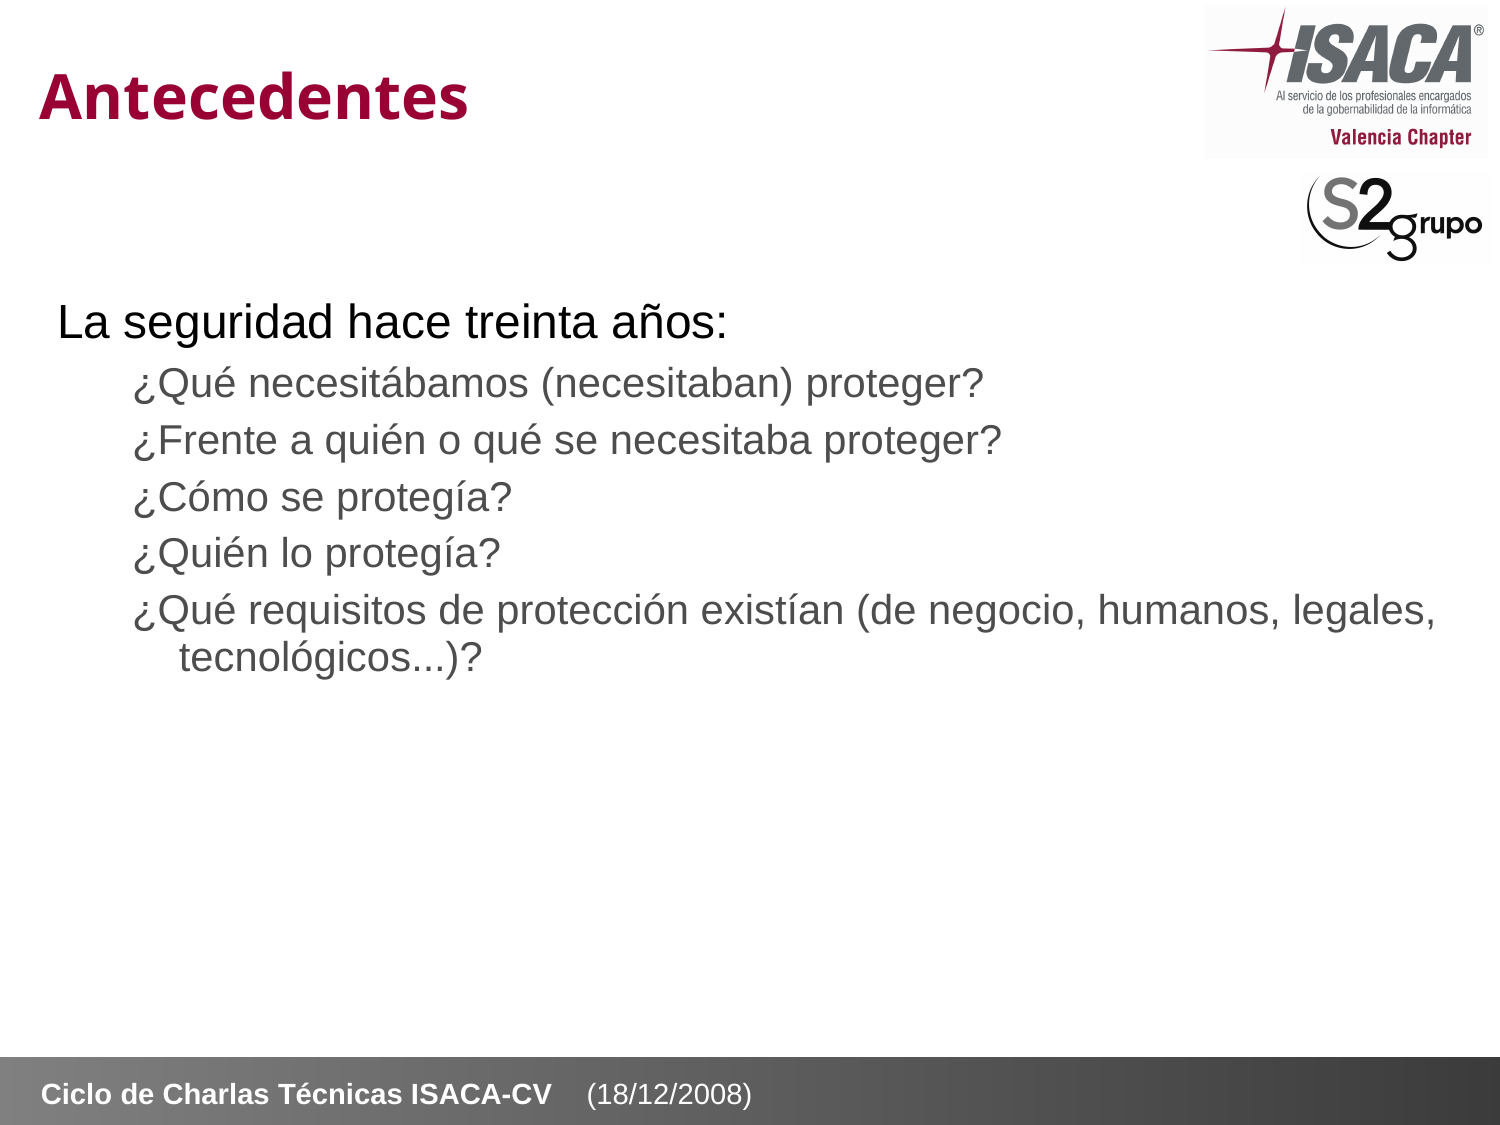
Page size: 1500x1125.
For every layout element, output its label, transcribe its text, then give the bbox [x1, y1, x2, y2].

picture [1204, 5, 1488, 159]
title Antecedentes [39, 45, 1199, 233]
list La seguridad hace treinta años: ¿Qué necesitábamos (necesitaban) proteger? ¿Frente a quién o qué se necesitaba proteger? ¿Cómo se protegía? ¿Quién lo protegía? ¿Qué requisitos de protección existían (de negocio, humanos, legales, tecnológicos...)? [42, 287, 1472, 1026]
picture [1299, 171, 1493, 266]
